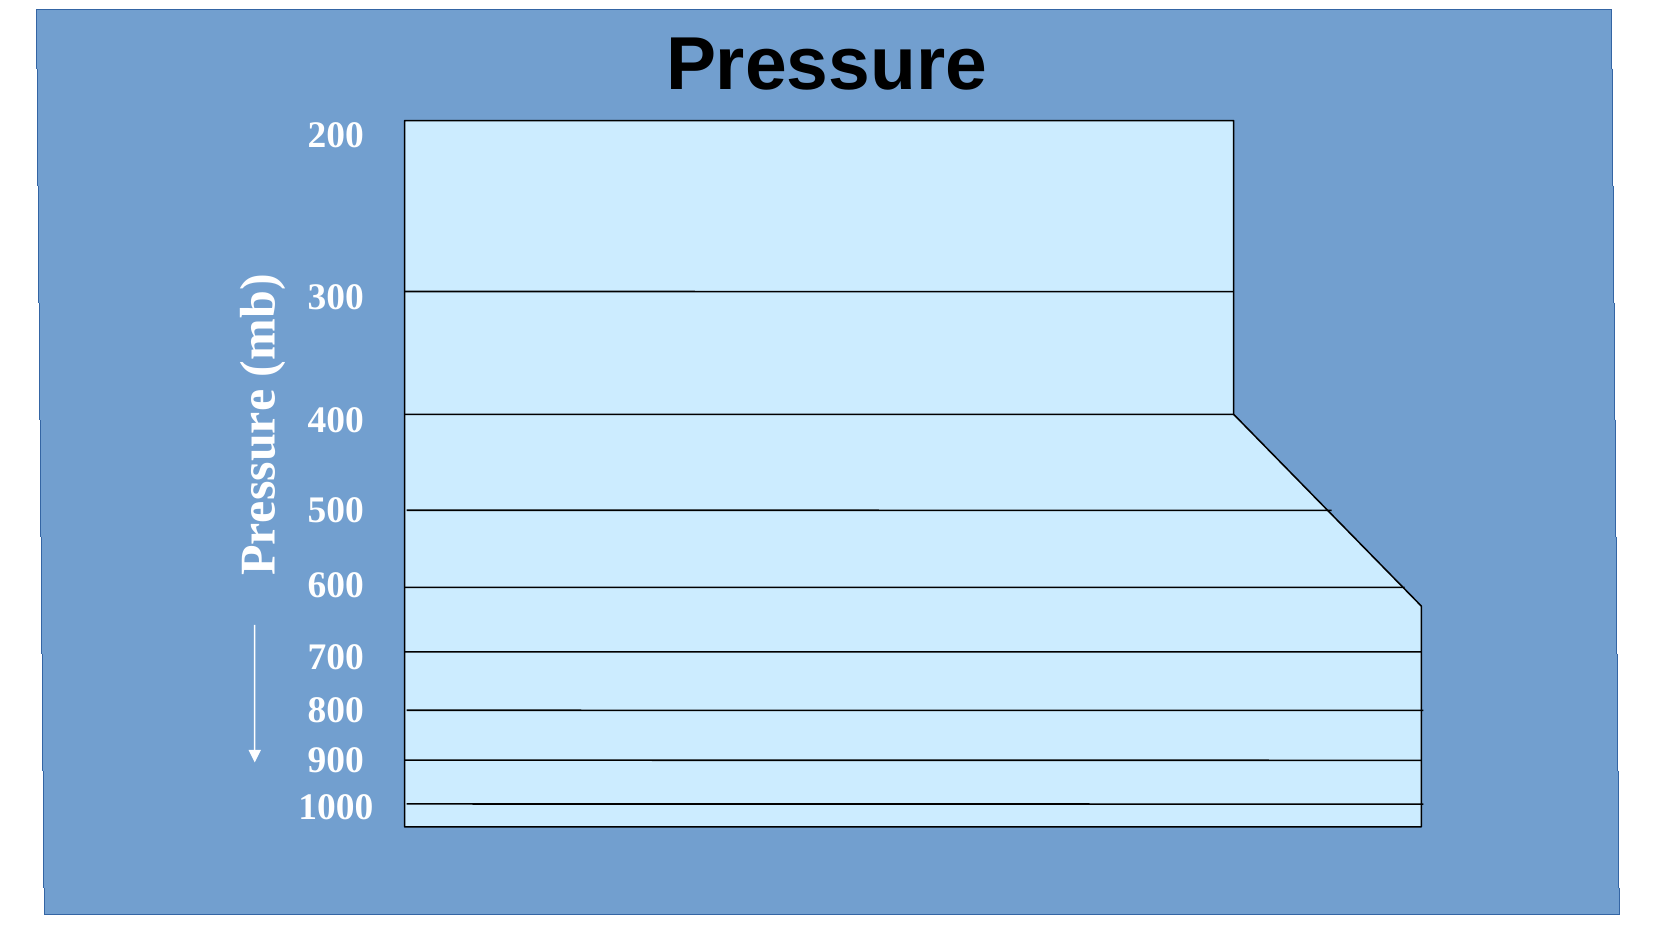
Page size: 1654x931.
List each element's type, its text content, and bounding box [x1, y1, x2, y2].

text_box 900 [267, 737, 405, 787]
text_box 200 [267, 102, 405, 162]
text_box [37, 113, 1620, 915]
text_box 800 [267, 685, 405, 737]
text_box 400 [267, 387, 405, 448]
text_box 500 [267, 477, 405, 537]
text_box 1000 [267, 787, 405, 835]
text_box 600 [267, 552, 405, 612]
text_box 300 [267, 264, 405, 325]
text_box Pressure (mb) [217, 212, 292, 638]
title Pressure [0, 5, 1654, 113]
text_box 700 [267, 624, 405, 685]
